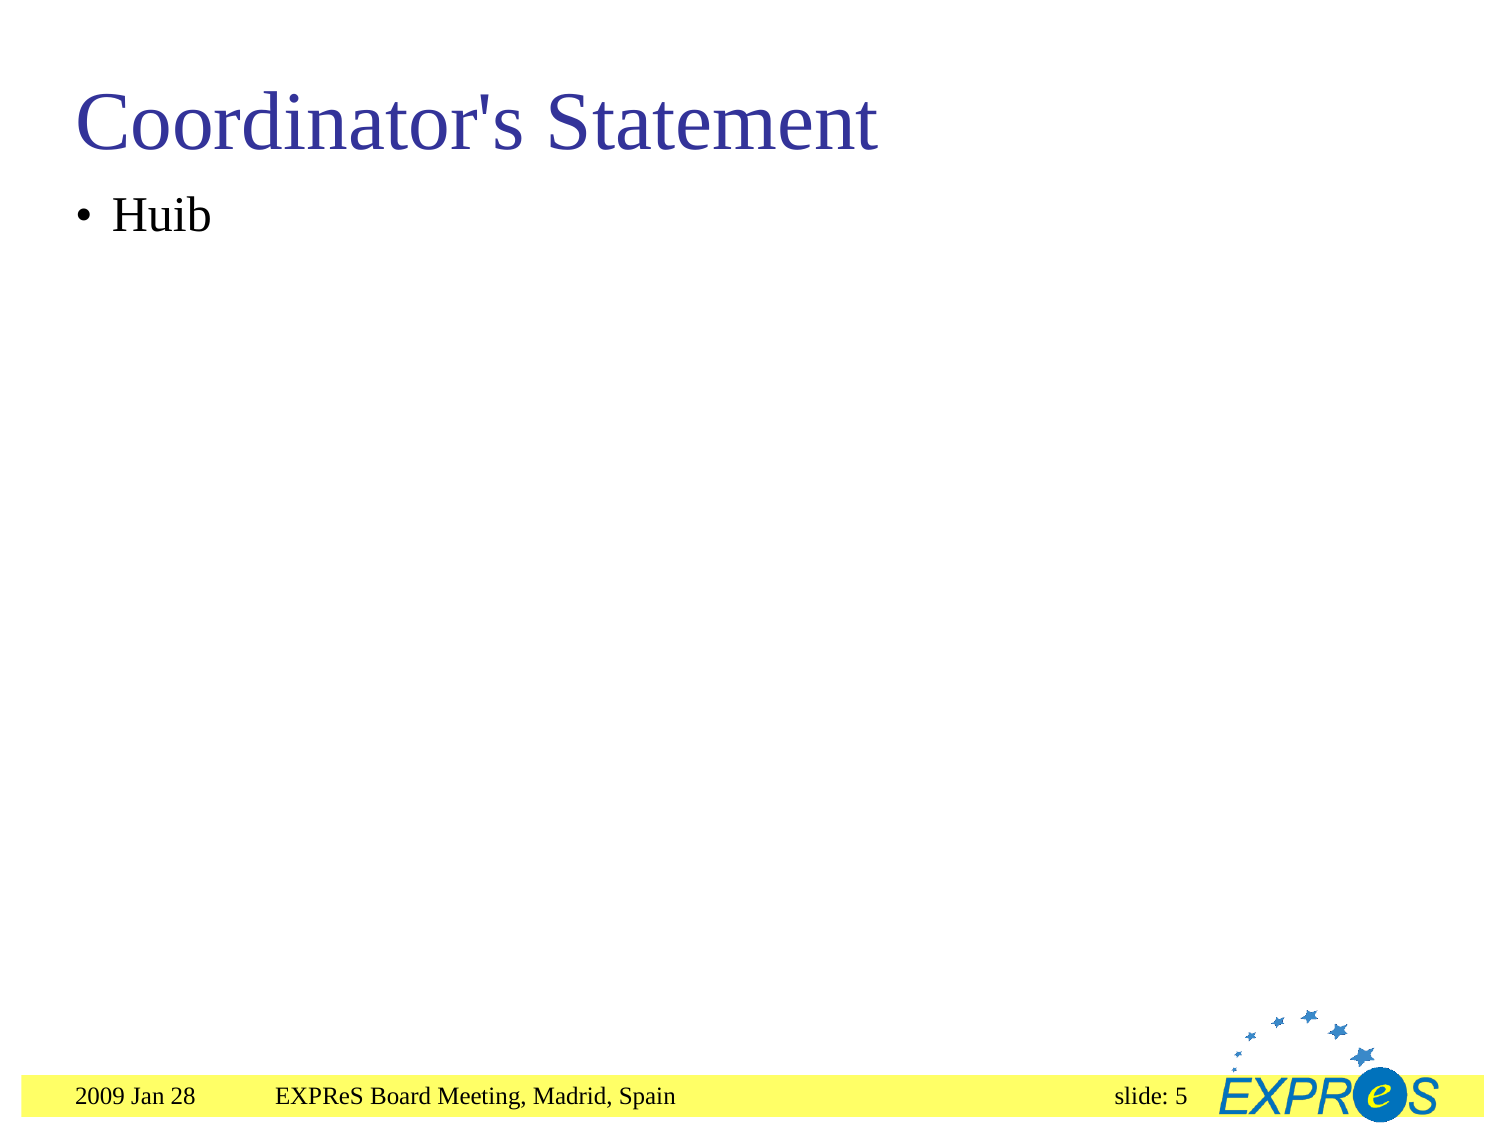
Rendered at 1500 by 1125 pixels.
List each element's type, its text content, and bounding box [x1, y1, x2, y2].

title Coordinator's Statement [75, 75, 1426, 168]
picture [21, 1006, 1500, 1125]
list Huib [75, 187, 1426, 1023]
